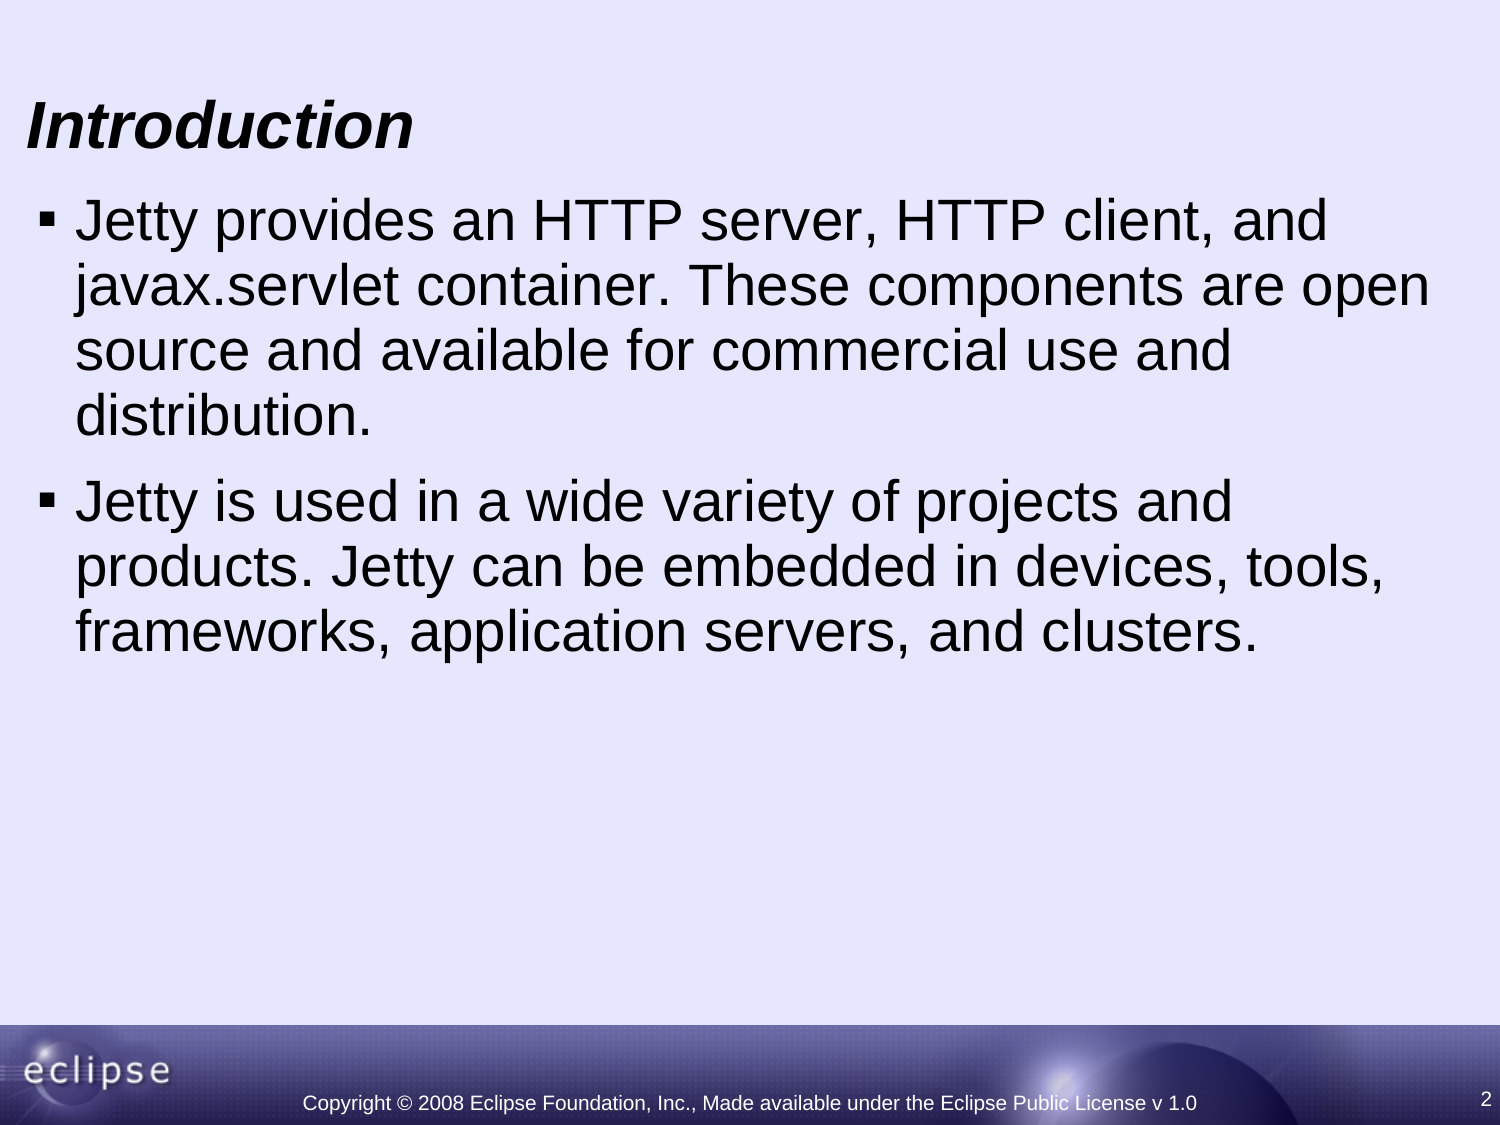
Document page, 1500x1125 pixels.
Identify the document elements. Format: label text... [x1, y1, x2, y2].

title Introduction [26, 84, 1474, 172]
picture [0, 1025, 1500, 1125]
list Jetty provides an HTTP server, HTTP client, and javax.servlet container. These components are open source and available for commercial use and distribution. Jetty is used in a wide variety of projects and products. Jetty can be embedded in devices, tools, frameworks, application servers, and clusters. [37, 187, 1463, 1021]
